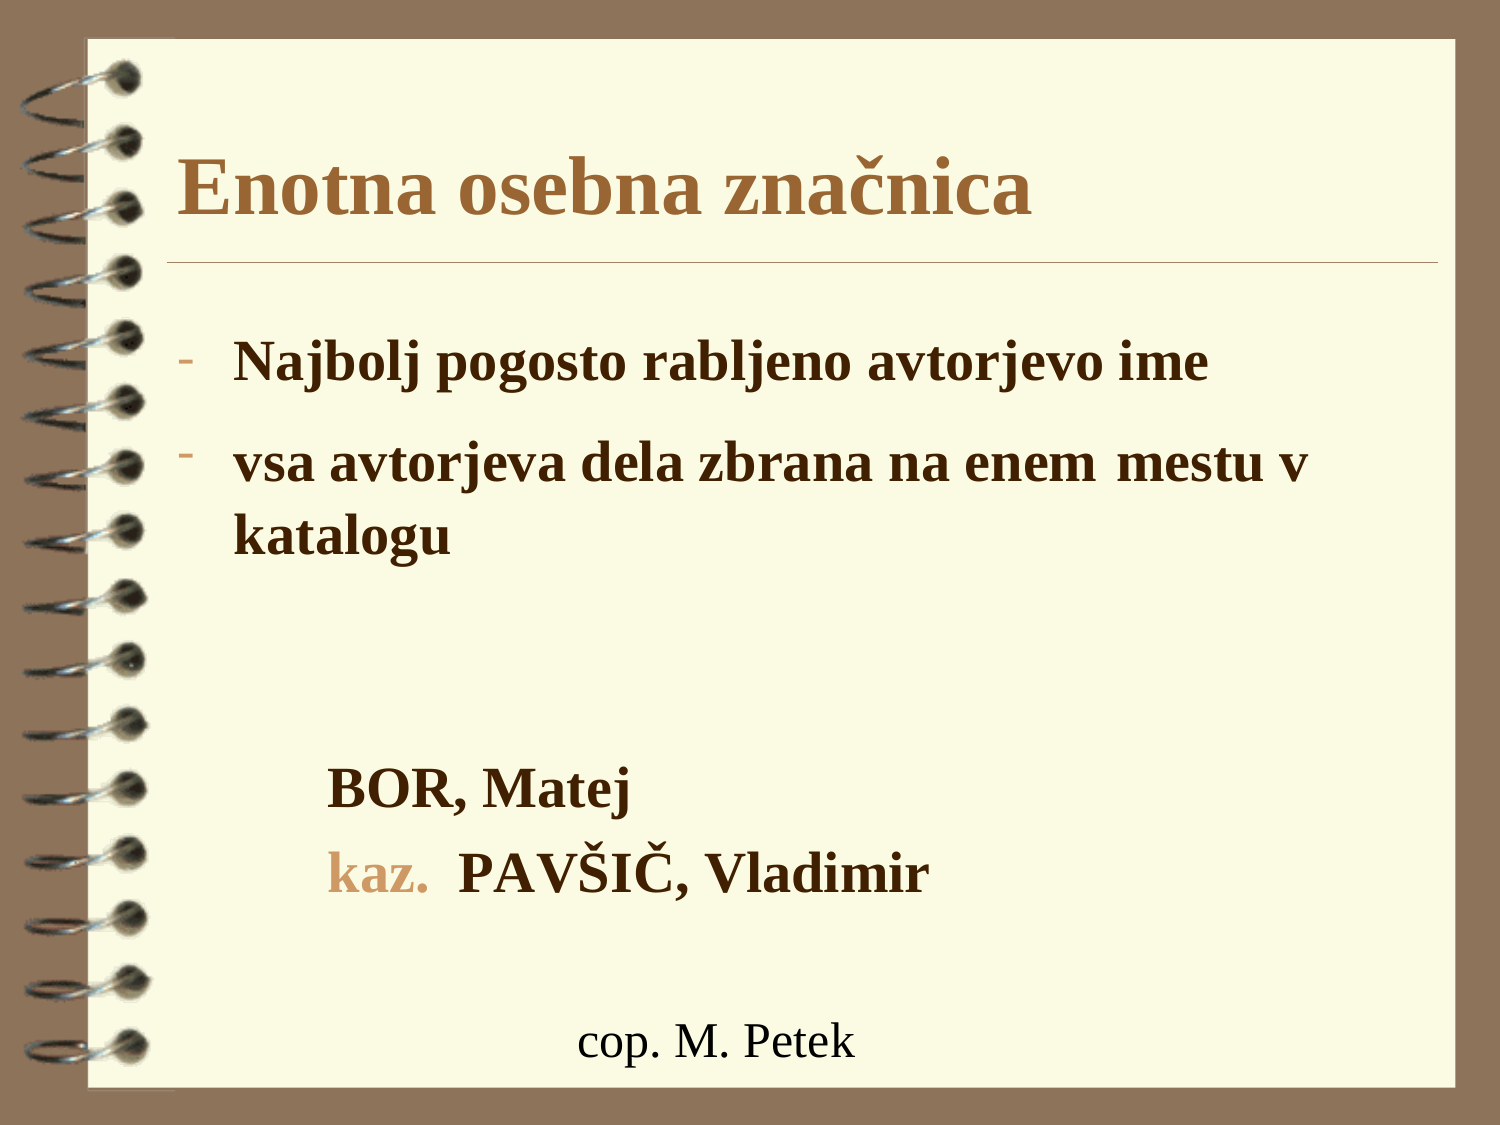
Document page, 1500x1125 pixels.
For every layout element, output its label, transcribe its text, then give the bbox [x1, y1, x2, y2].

title Enotna osebna značnica [162, 87, 1500, 276]
picture [0, 0, 175, 1125]
list Najbolj pogosto rabljeno avtorjevo ime vsa avtorjeva dela zbrana na enem mestu v katalogu BOR, Matej kaz. PAVŠIČ, Vladimir [162, 314, 1363, 977]
